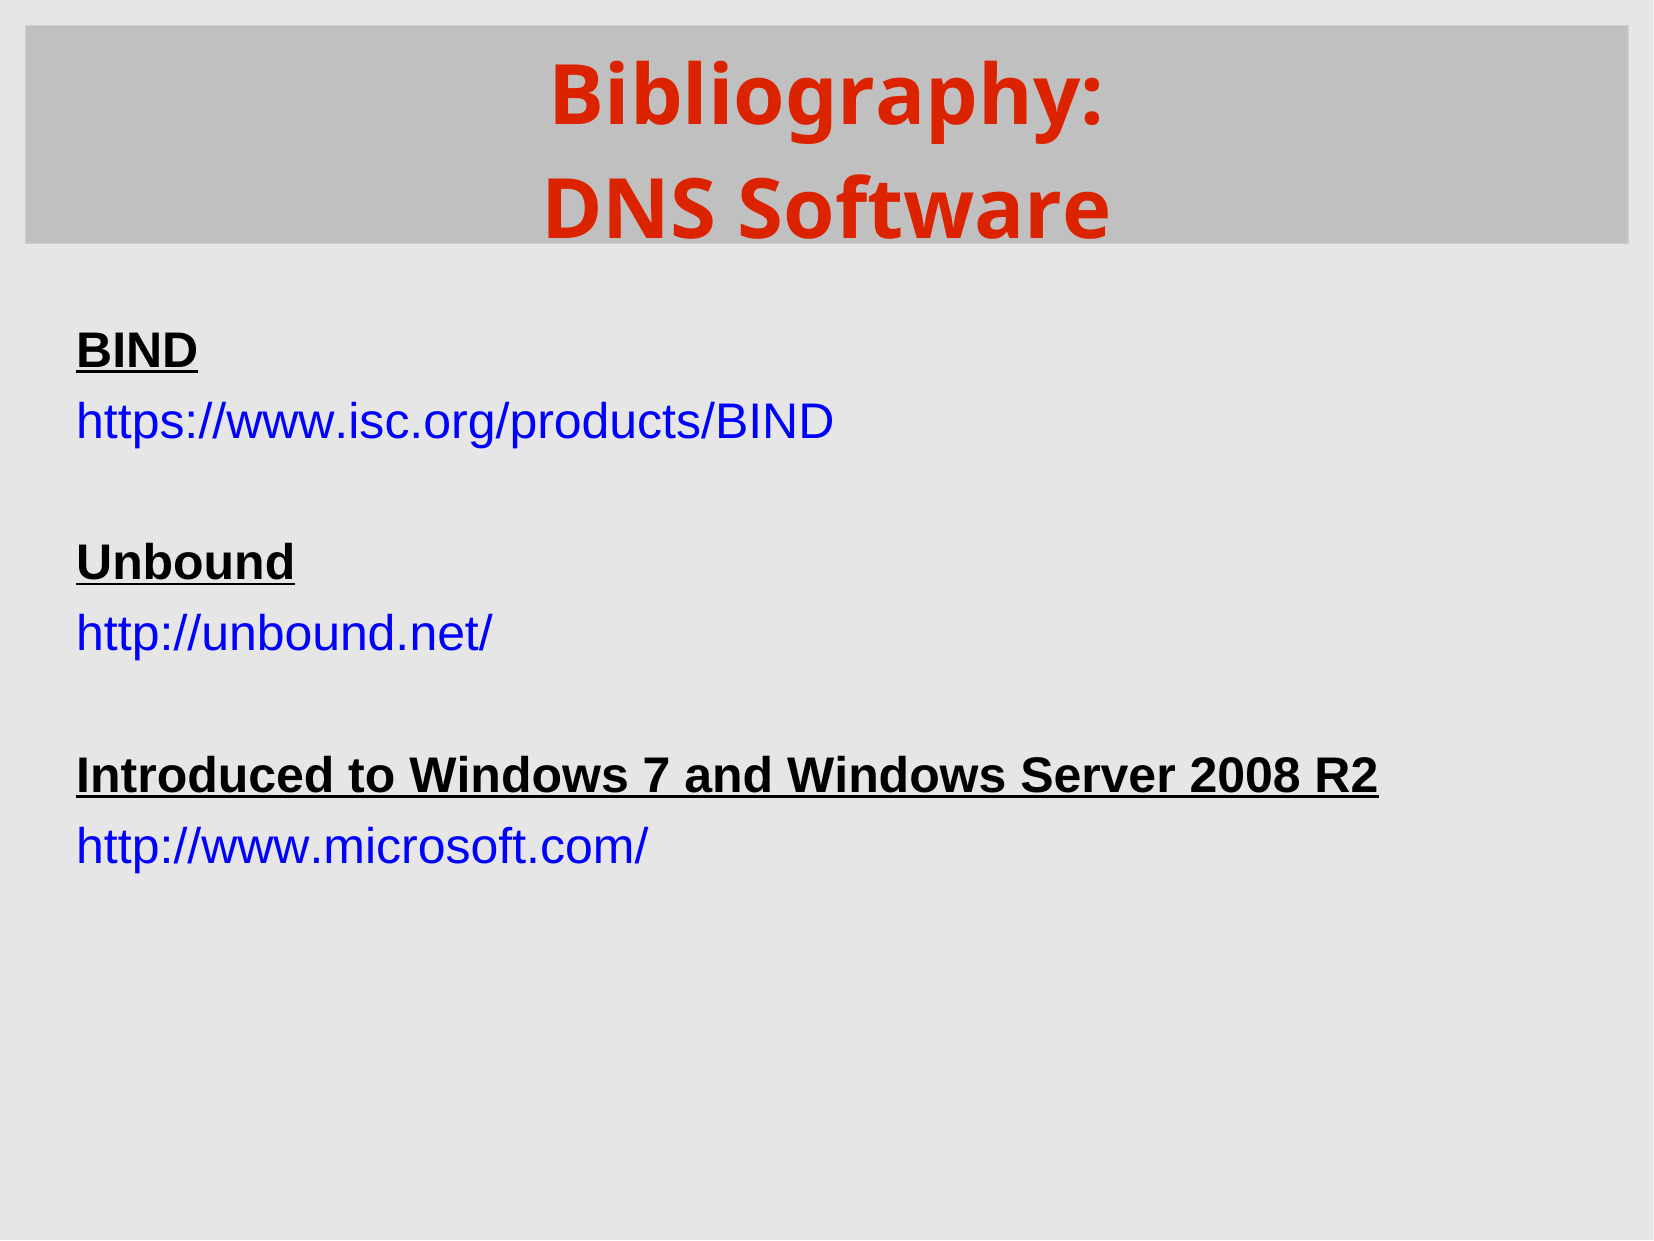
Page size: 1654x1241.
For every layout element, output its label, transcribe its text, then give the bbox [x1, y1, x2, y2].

title Bibliography: DNS Software [121, 52, 1532, 247]
list BIND https://www.isc.org/products/BIND Unbound http://unbound.net/ Introduced to Windows 7 and Windows Server 2008 R2 http://www.microsoft.com/ [59, 322, 1593, 1116]
